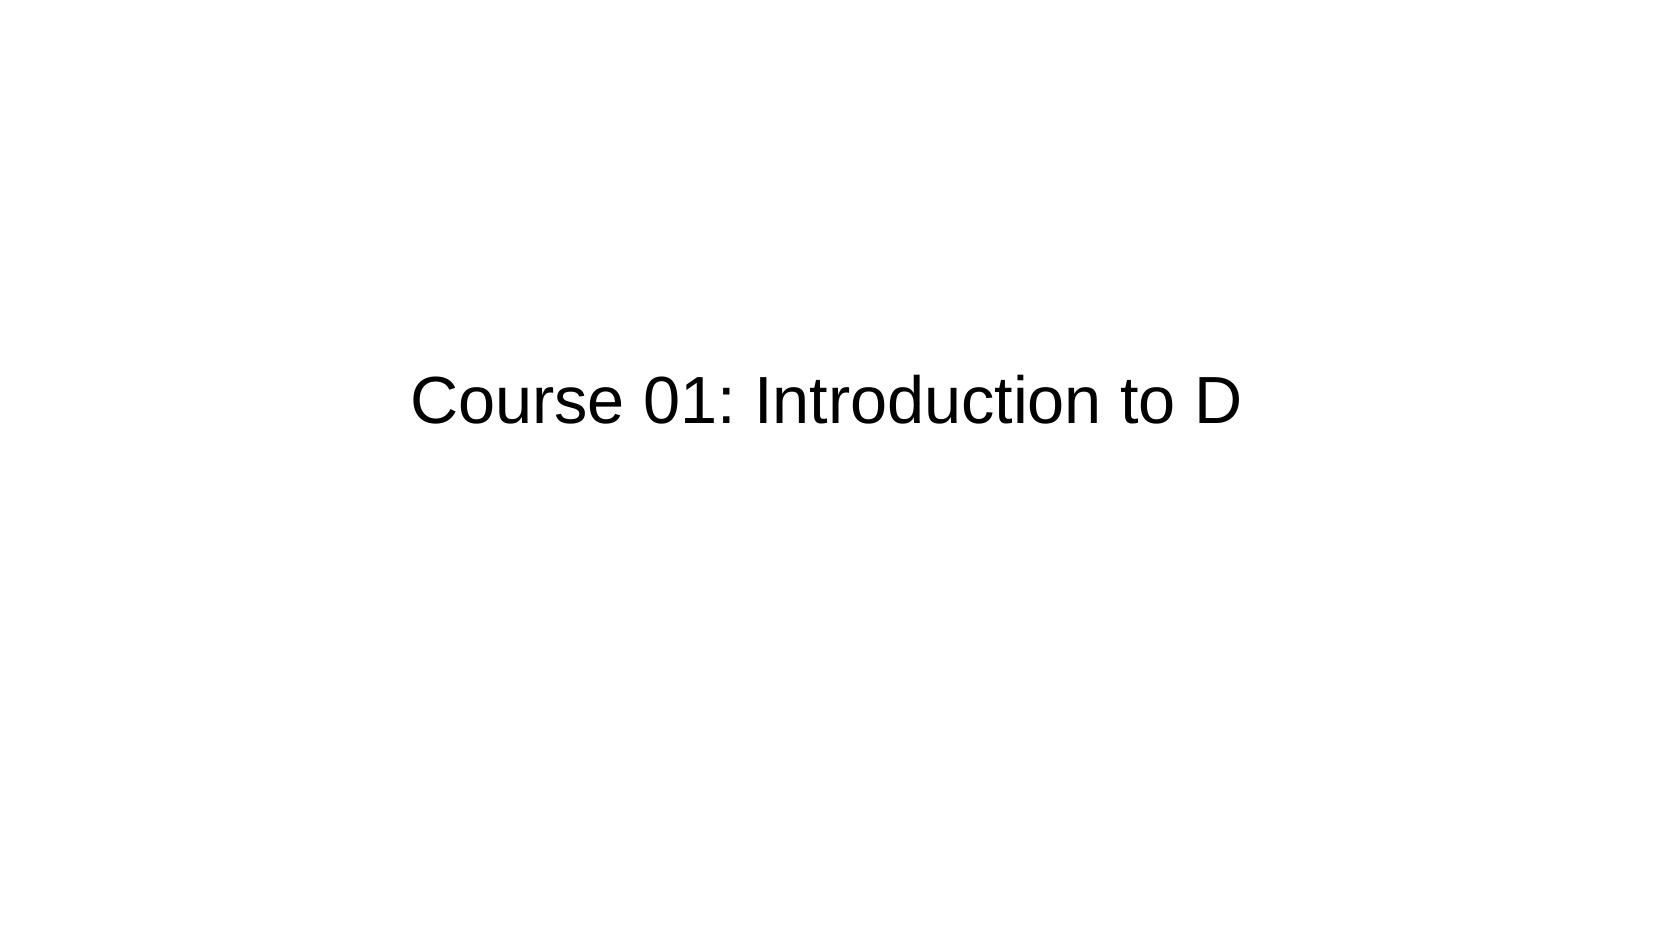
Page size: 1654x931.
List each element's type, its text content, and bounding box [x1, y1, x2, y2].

subtitle Course 01: Introduction to D [82, 127, 1571, 667]
